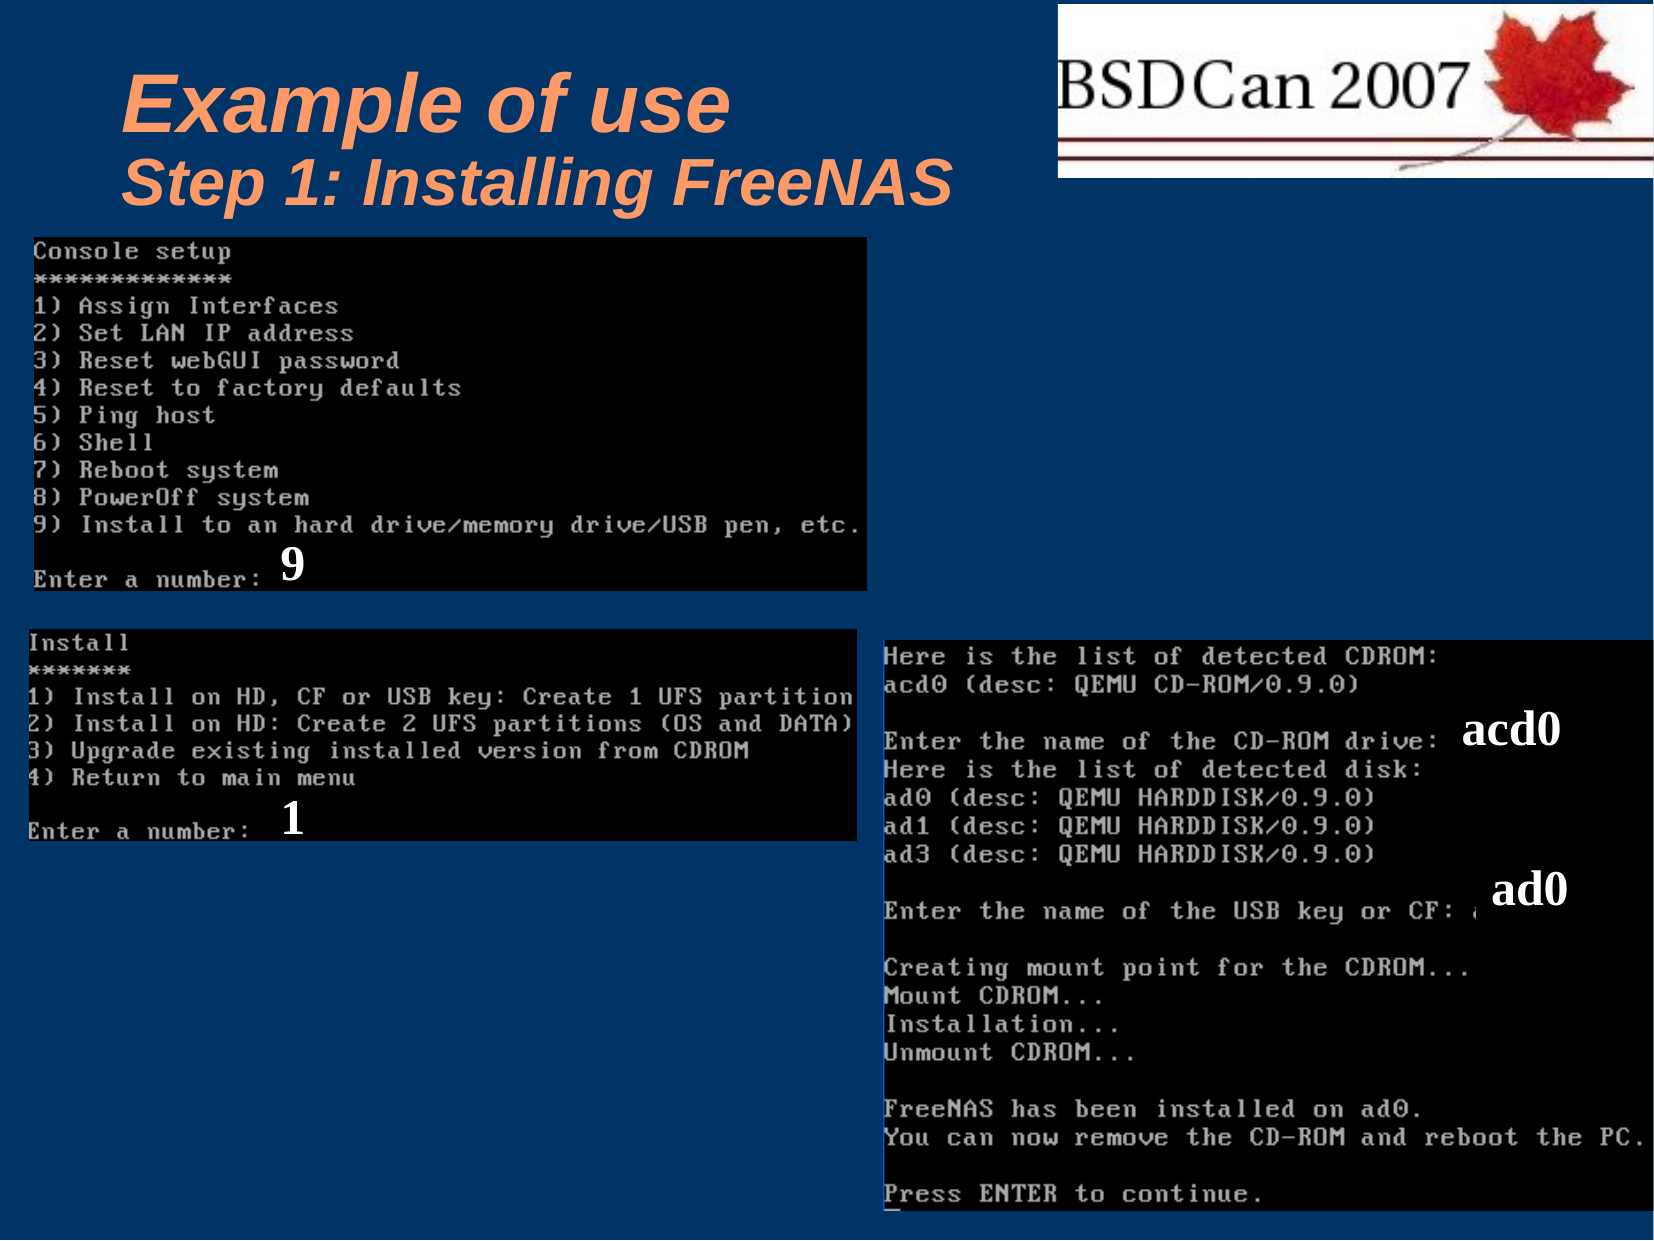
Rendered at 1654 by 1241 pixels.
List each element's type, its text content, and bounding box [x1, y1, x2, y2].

picture [34, 237, 867, 591]
text_box 9 [265, 531, 355, 603]
text_box 1 [265, 784, 355, 857]
picture [1057, 4, 1654, 178]
picture [883, 640, 1654, 1211]
text_box acd0 [1446, 696, 1595, 768]
text_box ad0 [1476, 856, 1625, 928]
title Example of use Step 1: Installing FreeNAS [121, 46, 1534, 237]
picture [29, 629, 857, 841]
